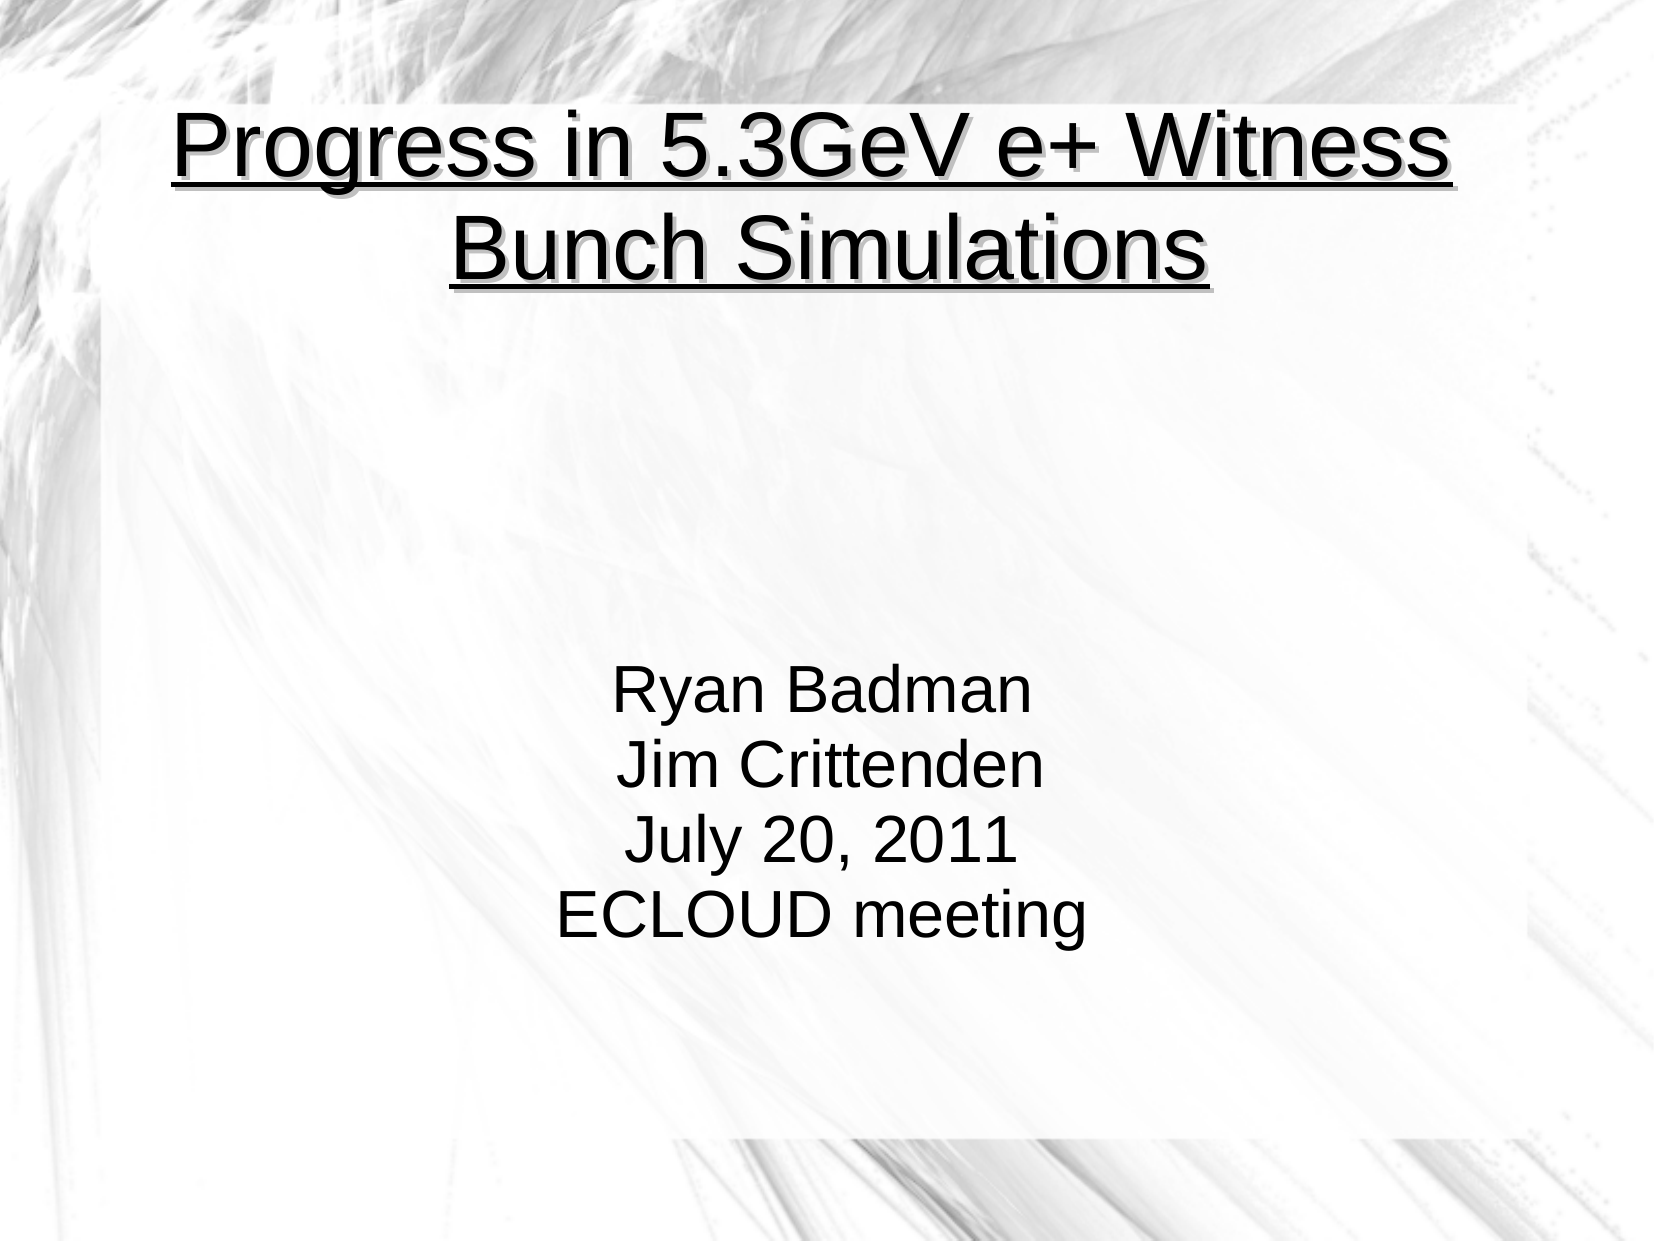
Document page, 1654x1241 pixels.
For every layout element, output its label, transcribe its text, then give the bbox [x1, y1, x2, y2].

picture [0, 0, 1654, 1241]
subtitle Ryan Badman Jim Crittenden July 20, 2011 ECLOUD meeting [95, 526, 1549, 1152]
title Progress in 5.3GeV e+ Witness Bunch Simulations [118, 89, 1506, 304]
